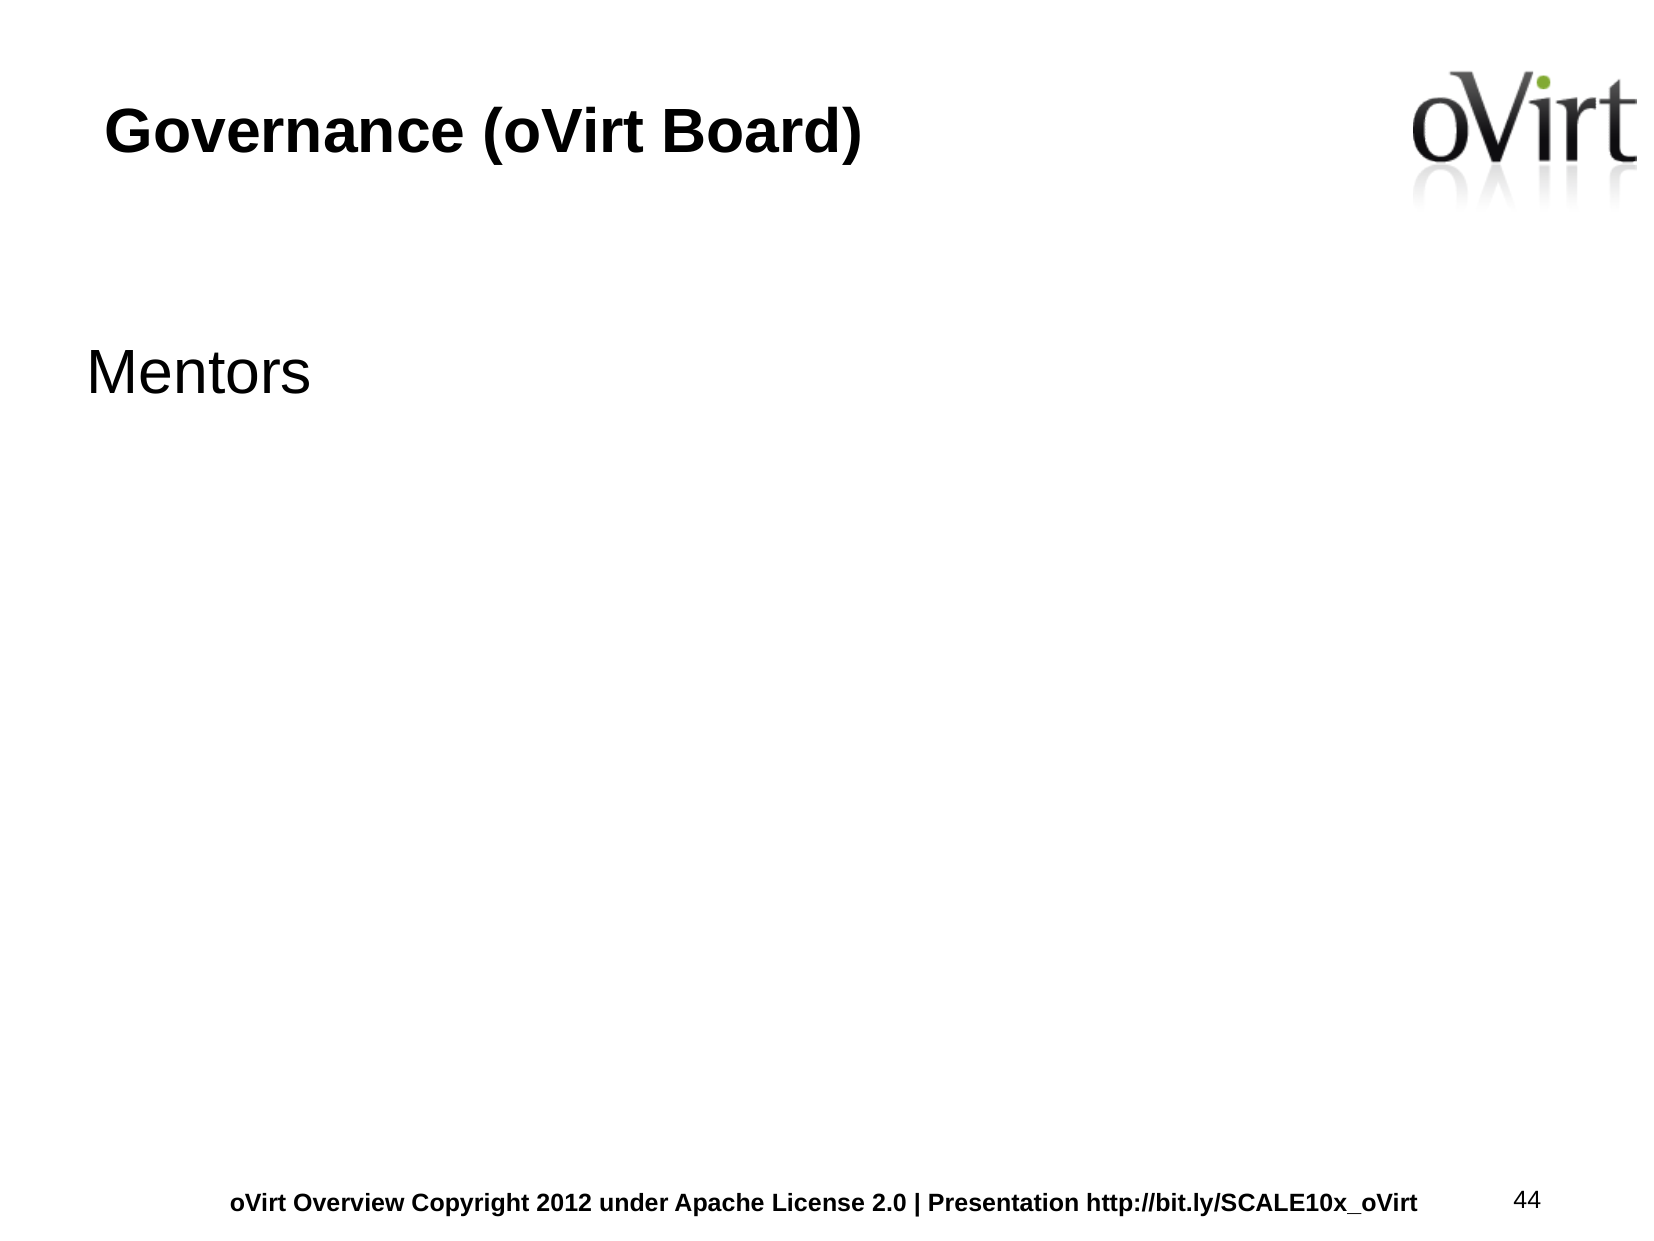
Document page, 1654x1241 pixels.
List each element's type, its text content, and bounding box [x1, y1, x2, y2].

list Mentors [86, 337, 1576, 451]
title Governance (oVirt Board) [82, 37, 1303, 226]
picture [1413, 63, 1637, 212]
